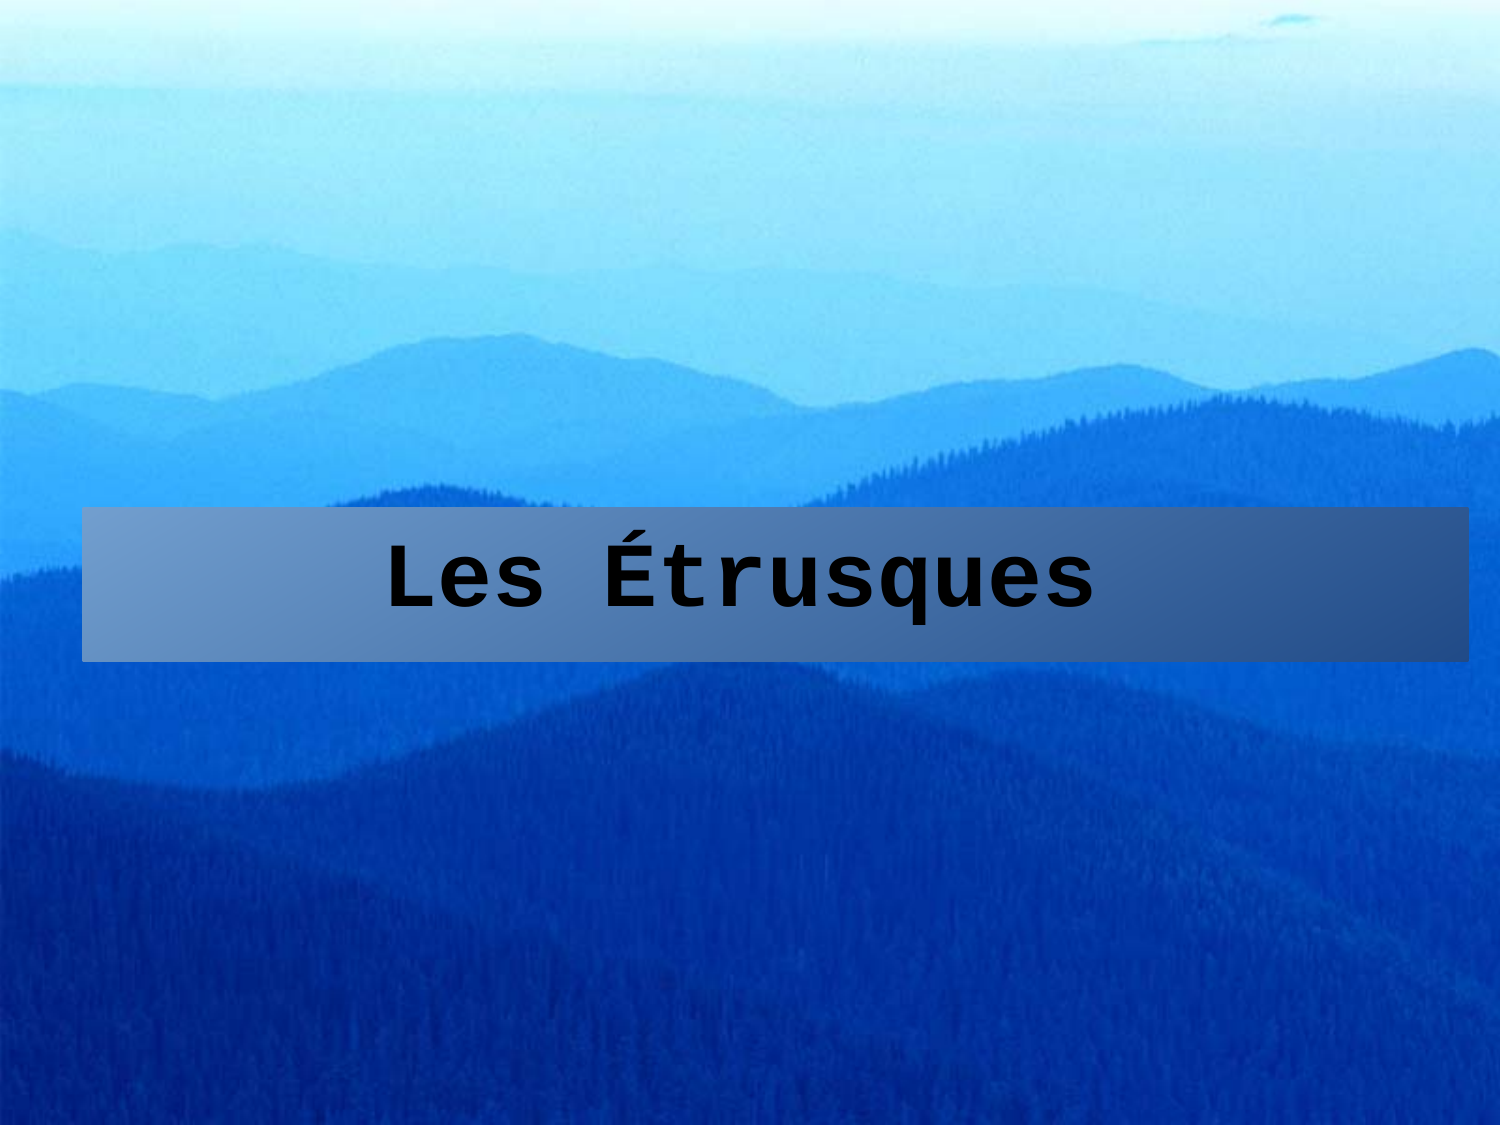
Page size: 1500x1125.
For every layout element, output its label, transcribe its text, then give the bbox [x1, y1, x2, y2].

title Les Étrusques [82, 507, 1469, 662]
picture [0, 0, 1500, 1125]
